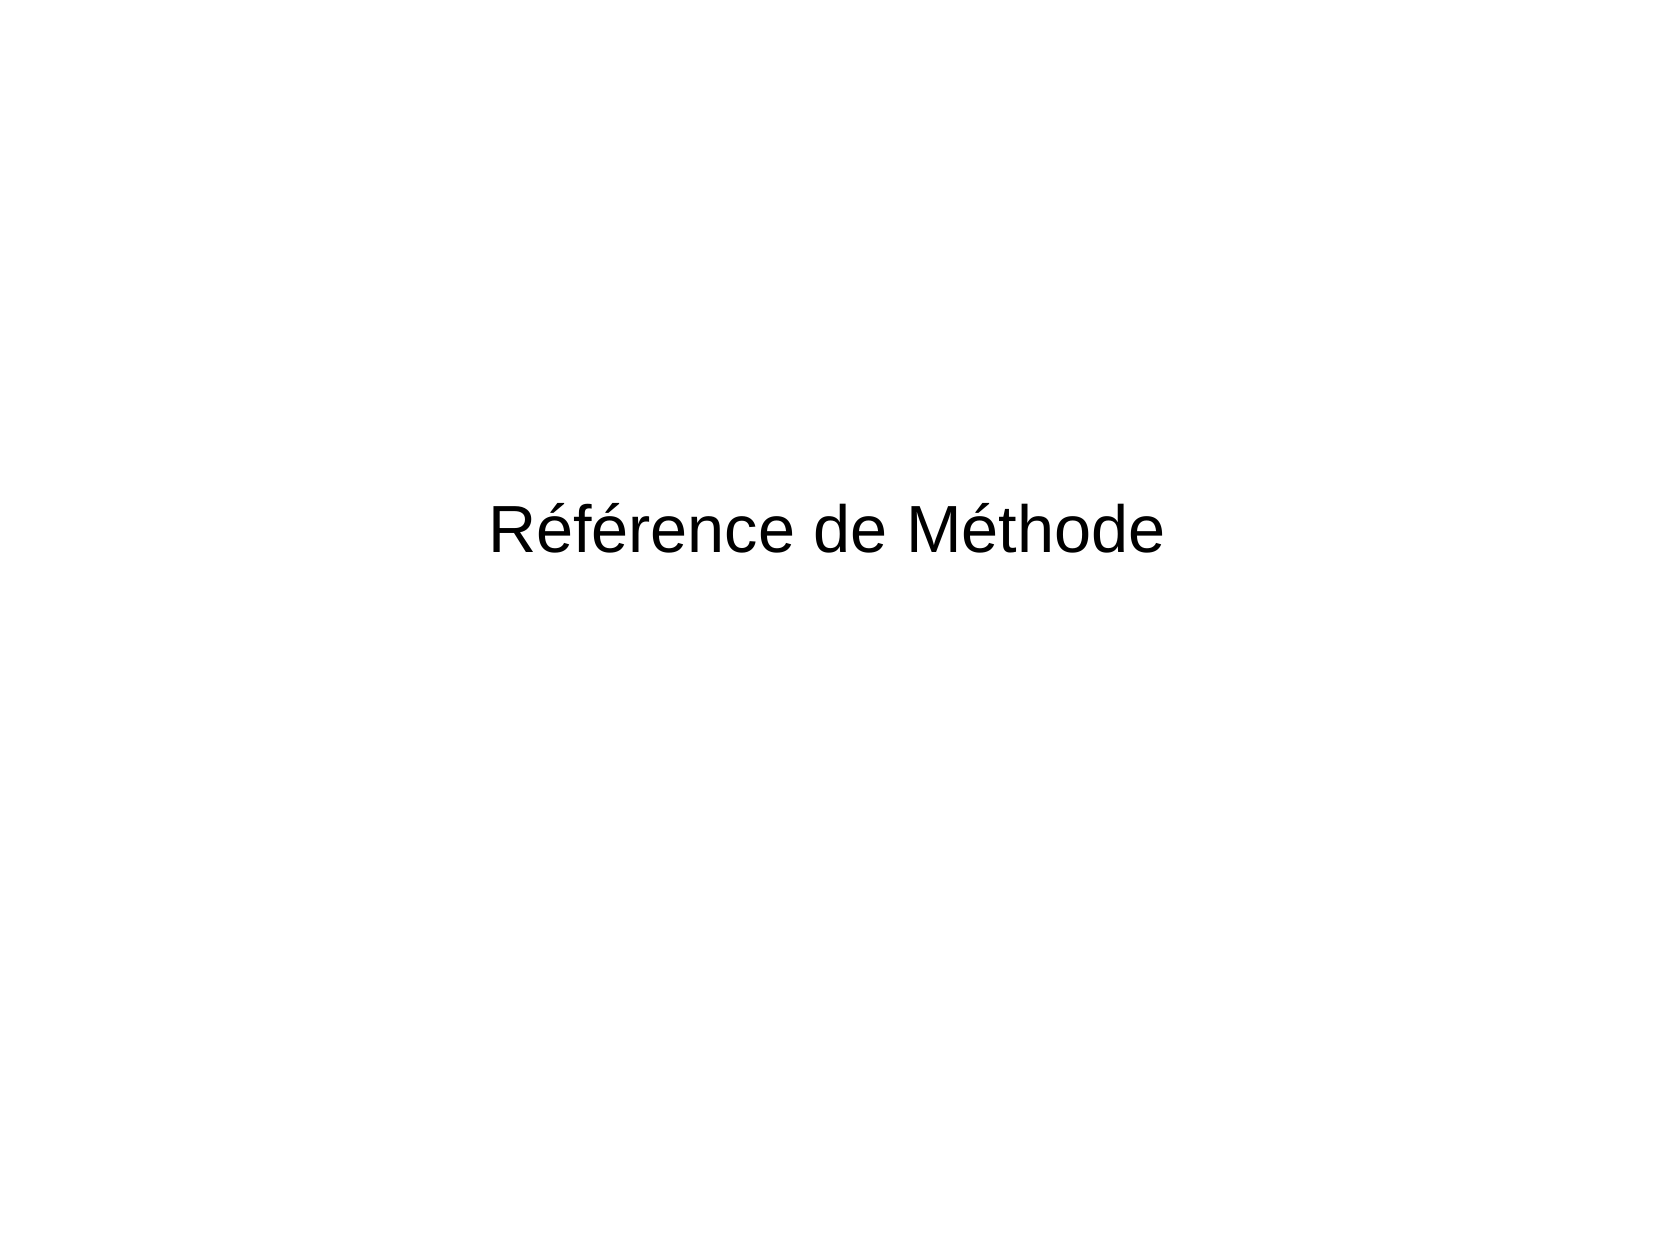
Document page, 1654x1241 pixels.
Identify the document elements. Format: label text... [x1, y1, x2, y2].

subtitle Référence de Méthode [82, 49, 1571, 1010]
